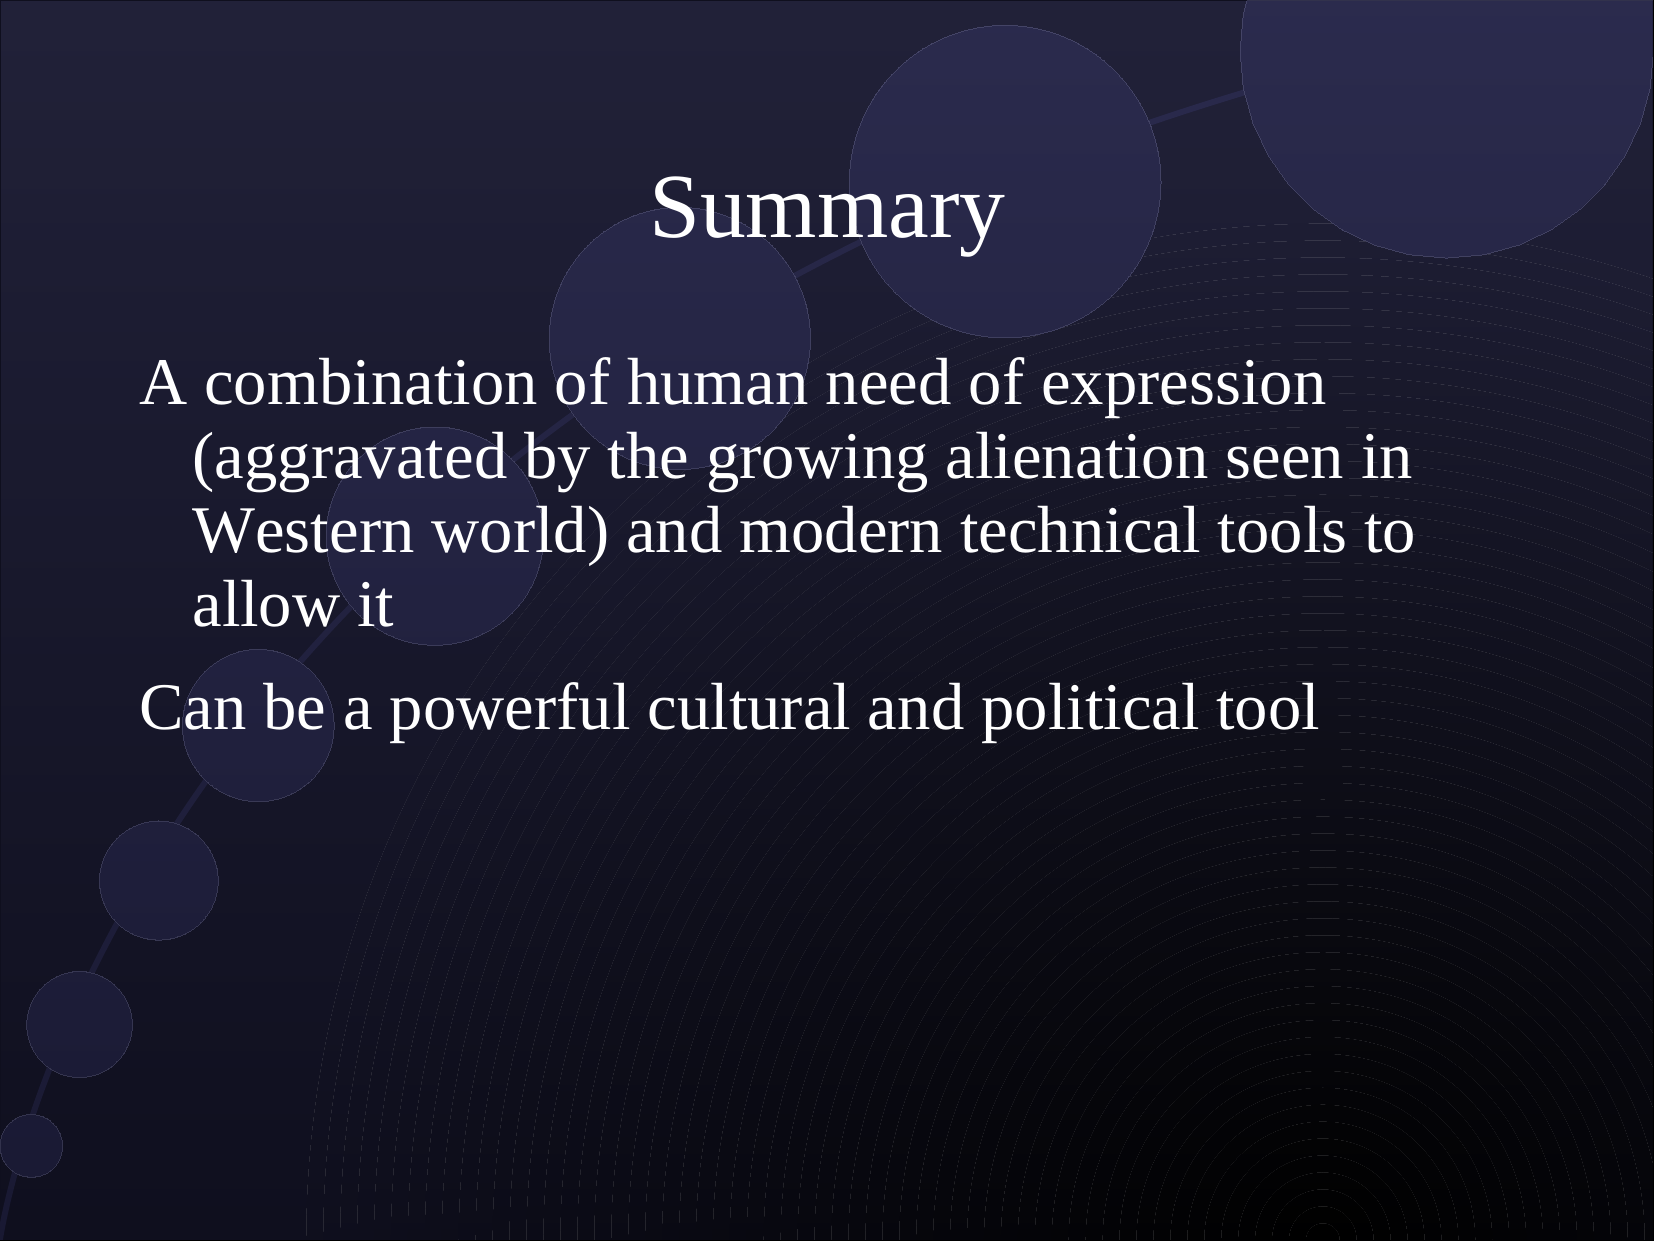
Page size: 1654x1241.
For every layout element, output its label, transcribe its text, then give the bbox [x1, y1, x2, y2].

list A combination of human need of expression (aggravated by the growing alienation seen in Western world) and modern technical tools to allow it Can be a powerful cultural and political tool [121, 344, 1534, 1127]
title Summary [121, 102, 1534, 311]
